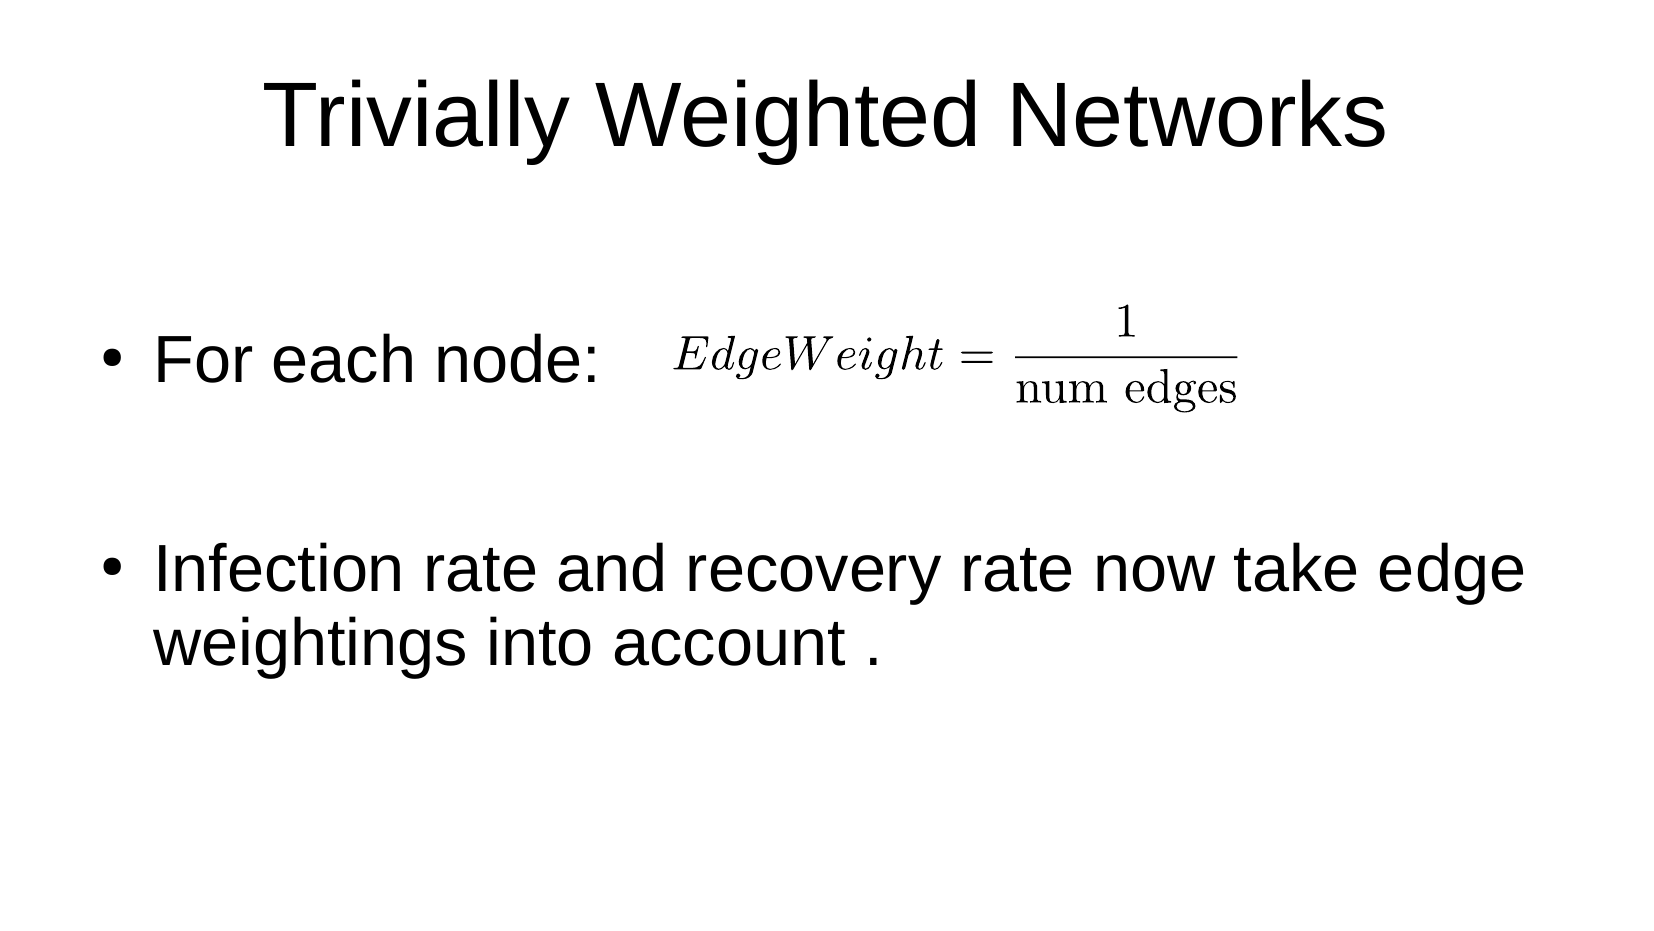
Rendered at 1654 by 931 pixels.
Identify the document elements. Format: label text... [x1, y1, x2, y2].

list For each node: Infection rate and recovery rate now take edge weightings into account . [82, 217, 1571, 758]
title Trivially Weighted Networks [82, 37, 1571, 193]
picture [671, 304, 1238, 413]
